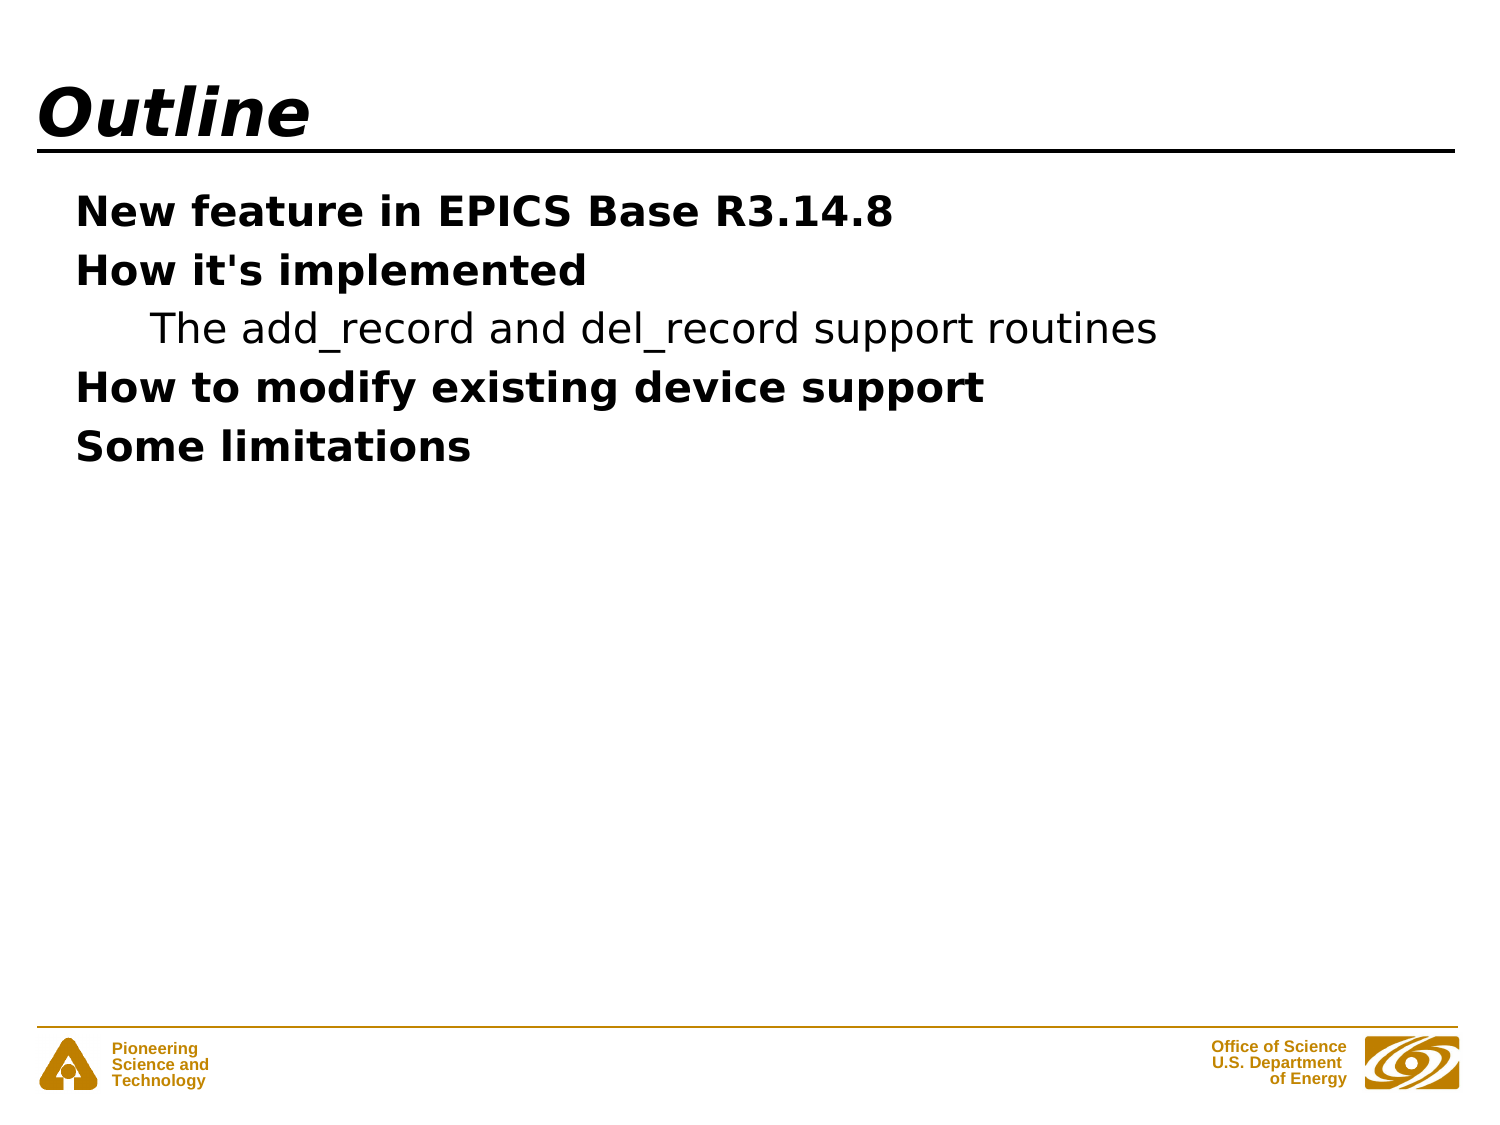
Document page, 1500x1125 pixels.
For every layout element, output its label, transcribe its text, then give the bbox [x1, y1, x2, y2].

title Outline [37, 78, 1459, 154]
picture [35, 1034, 101, 1094]
picture [1362, 1032, 1463, 1093]
list New feature in EPICS Base R3.14.8 How it's implemented The add_record and del_record support routines How to modify existing device support Some limitations [75, 187, 1459, 938]
